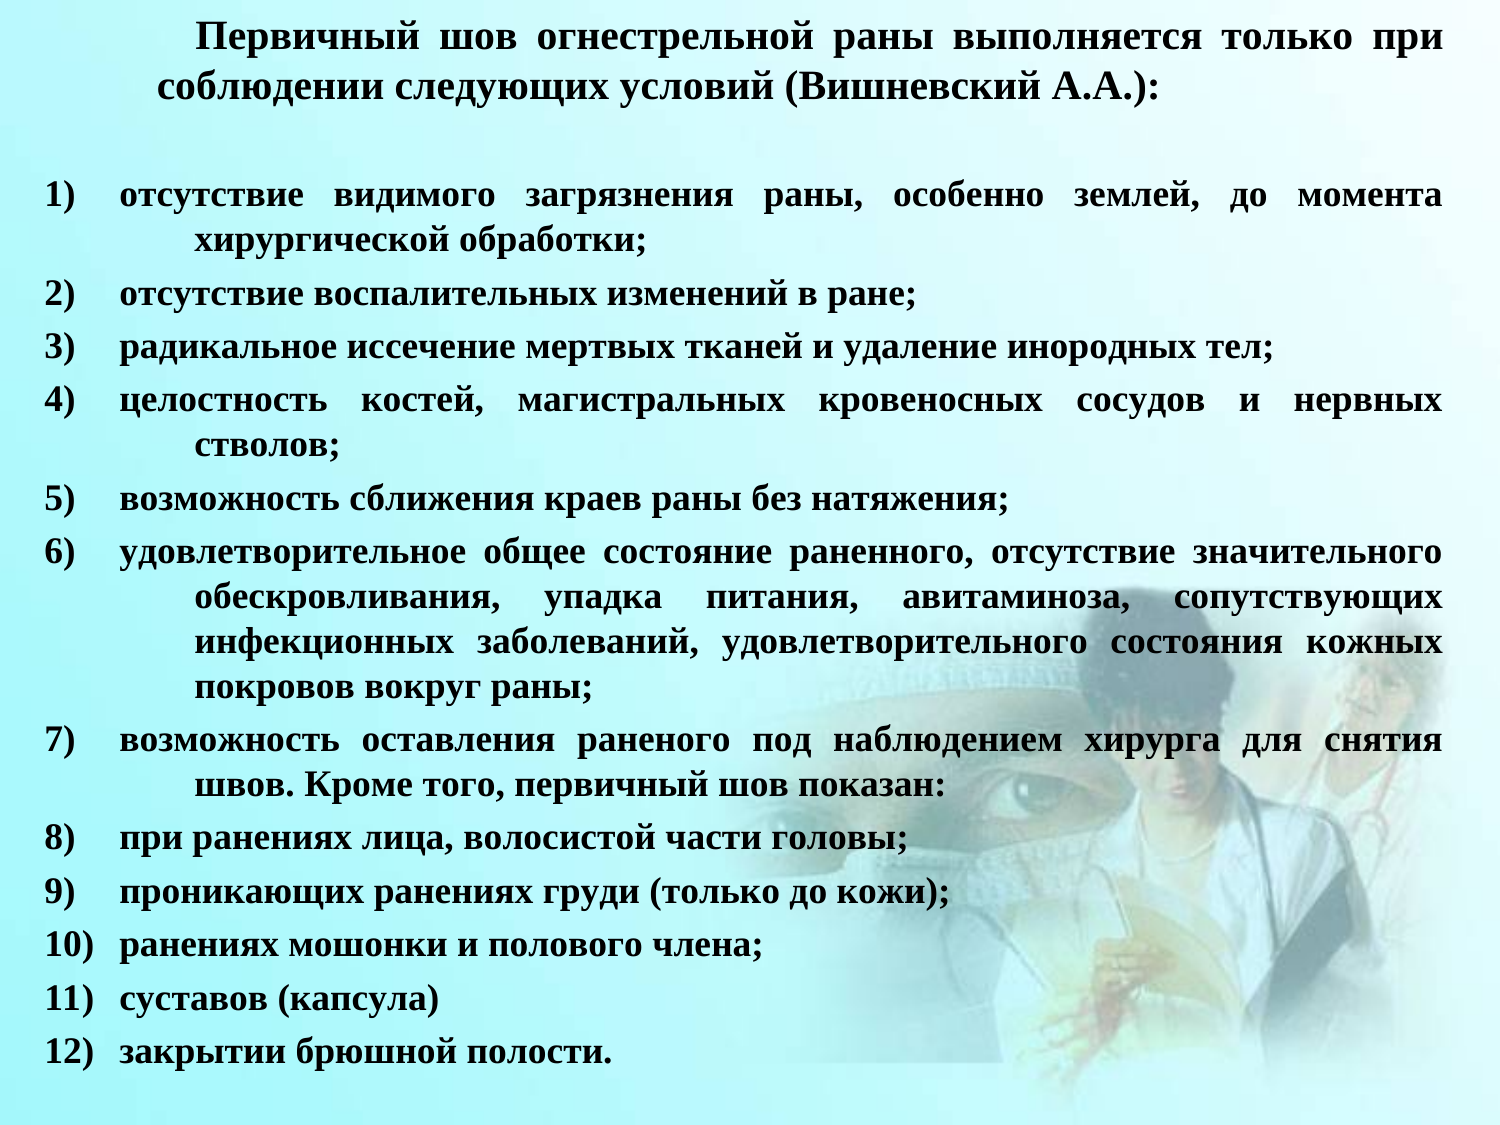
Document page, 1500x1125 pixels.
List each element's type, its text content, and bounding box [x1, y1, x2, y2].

list Первичный шов огнестрельной раны выполняется только при соблюдении следующих условий (Вишневский А.А.): отсутствие видимого загрязнения раны, особенно землей, до момента хирургической обработки; отсутствие воспалительных изменений в ране; радикальное иссечение мертвых тканей и удаление инородных тел; целостность костей, магистральных кровеносных сосудов и нервных стволов; возможность сближения краев раны без натяжения; удовлетворительное общее состояние раненного, отсутствие значительного обескровливания, упадка питания, авитаминоза, сопутствующих инфекционных заболеваний, удовлетворительного состояния кожных покровов вокруг раны; возможность оставления раненого под наблюдением хирурга для снятия швов. Кроме того, первичный шов показан: при ранениях лица, волосистой части головы; проникающих ранениях груди (только до кожи); ранениях мошонки и полового члена; суставов (капсула) закрытии брюшной полости. [29, 0, 1459, 1083]
